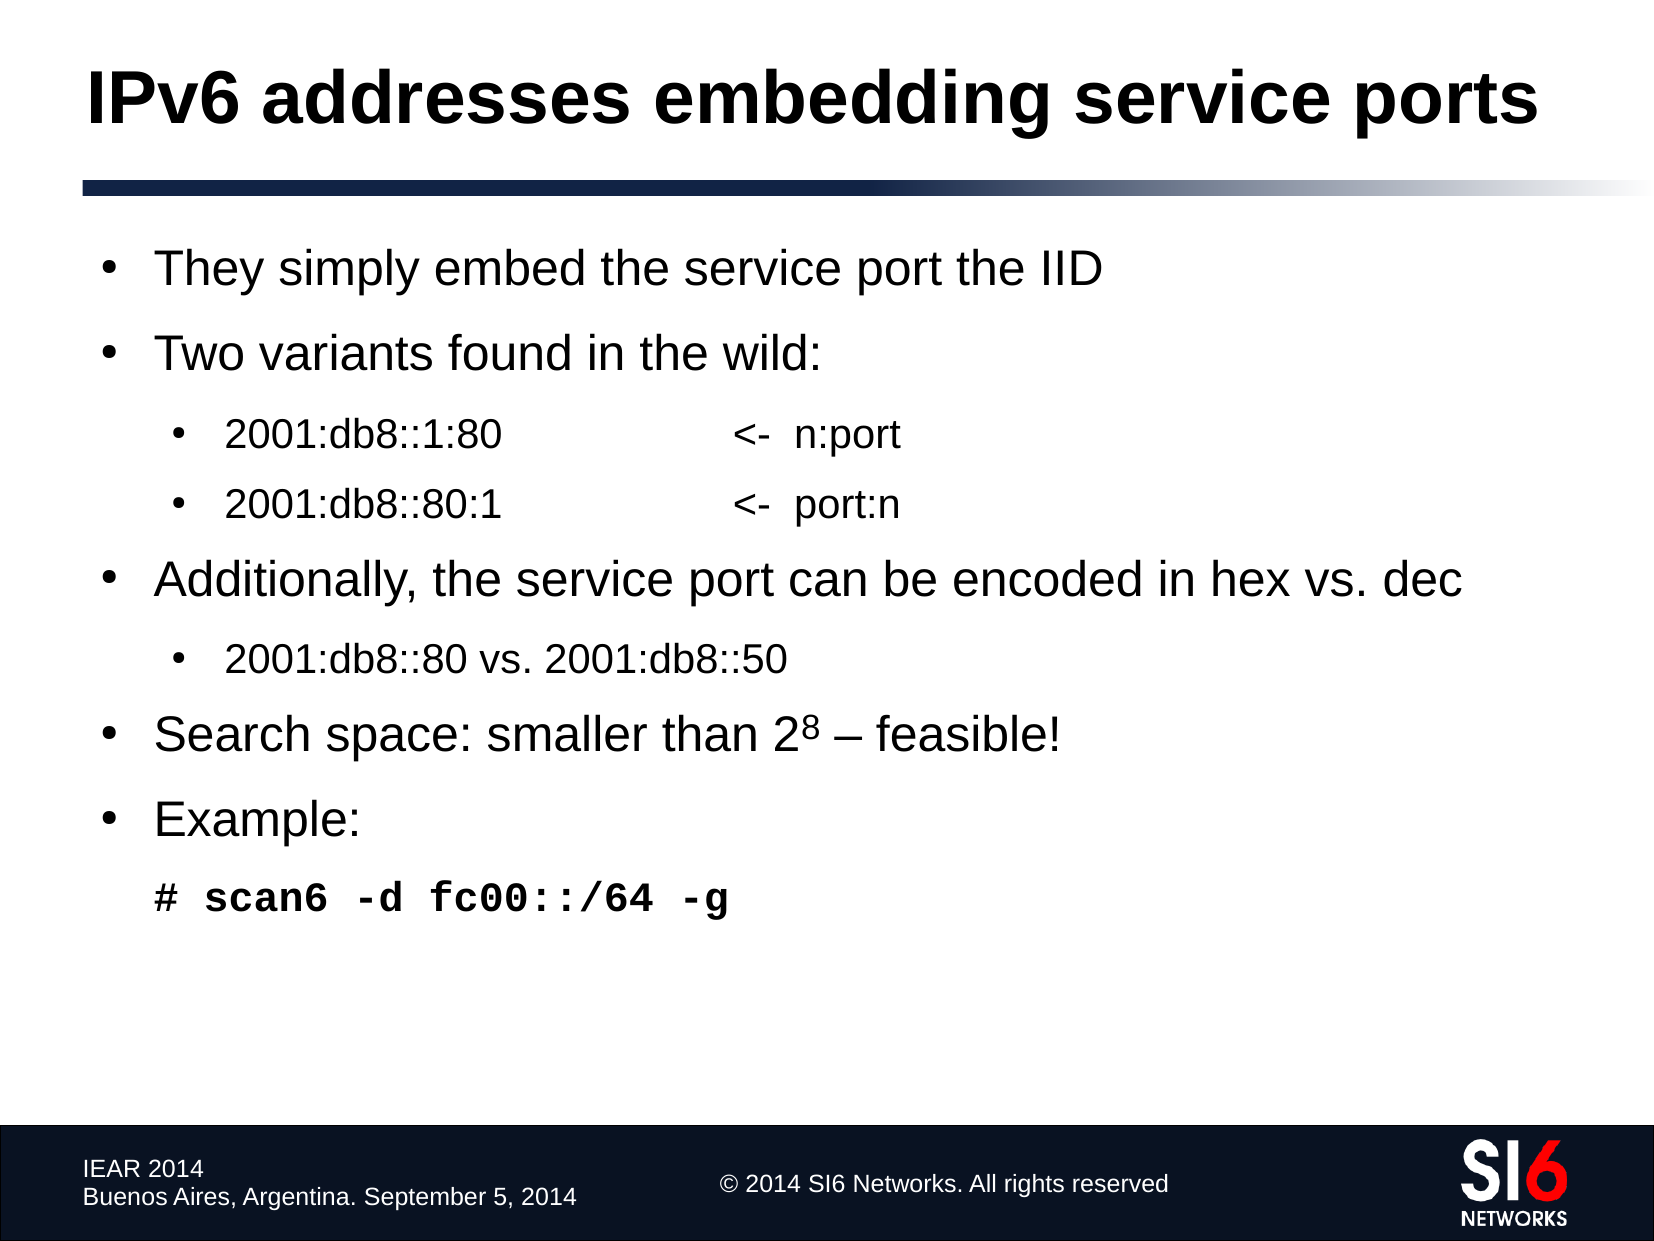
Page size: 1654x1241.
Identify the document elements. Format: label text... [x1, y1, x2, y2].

picture [1461, 1139, 1567, 1226]
title IPv6 addresses embedding service ports [86, 30, 1576, 166]
list They simply embed the service port the IID Two variants found in the wild: 2001:db8::1:80 <- n:port 2001:db8::80:1 <- port:n Additionally, the service port can be encoded in hex vs. dec 2001:db8::80 vs. 2001:db8::50 Search space: smaller than 28 – feasible! Example: # scan6 -d fc00::/64 -g [82, 240, 1571, 1059]
